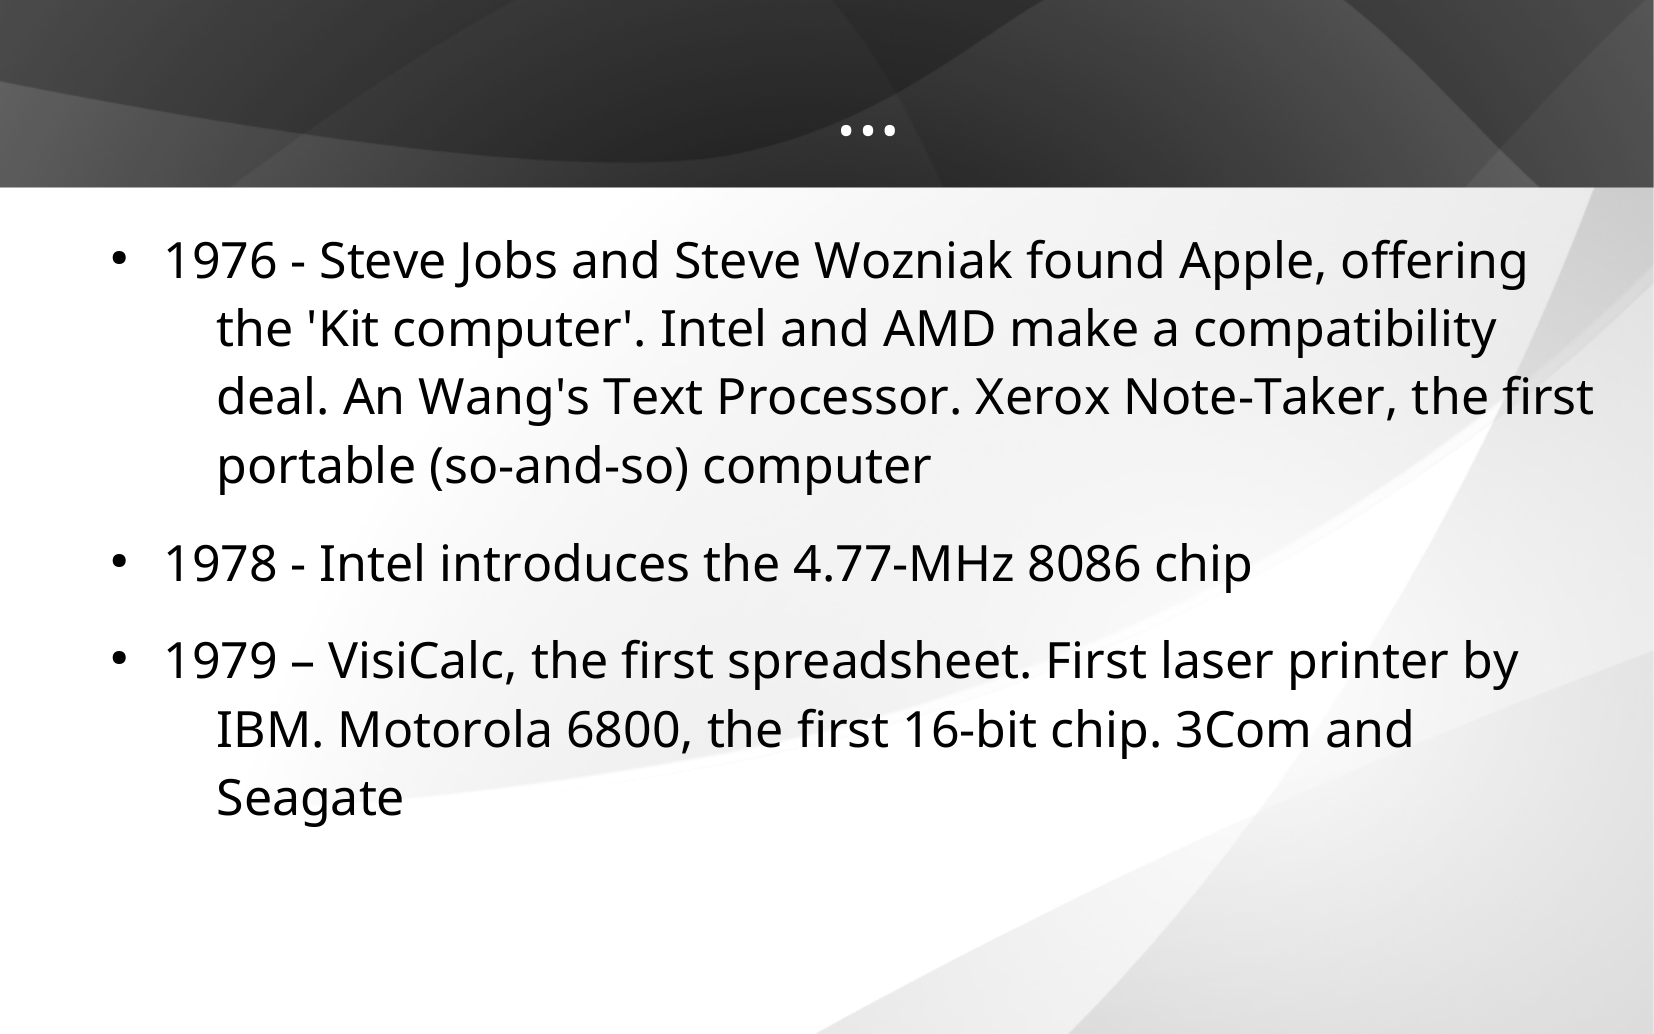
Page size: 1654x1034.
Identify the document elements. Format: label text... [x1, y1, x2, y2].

title … [124, 0, 1613, 208]
list 1976 - Steve Jobs and Steve Wozniak found Apple, offering the 'Kit computer'. Intel and AMD make a compatibility deal. An Wang's Text Processor. Xerox Note-Taker, the first portable (so-and-so) computer 1978 - Intel introduces the 4.77-MHz 8086 chip 1979 – VisiCalc, the first spreadsheet. First laser printer by IBM. Motorola 6800, the first 16-bit chip. 3Com and Seagate [75, 225, 1613, 1013]
picture [0, 0, 1654, 1034]
